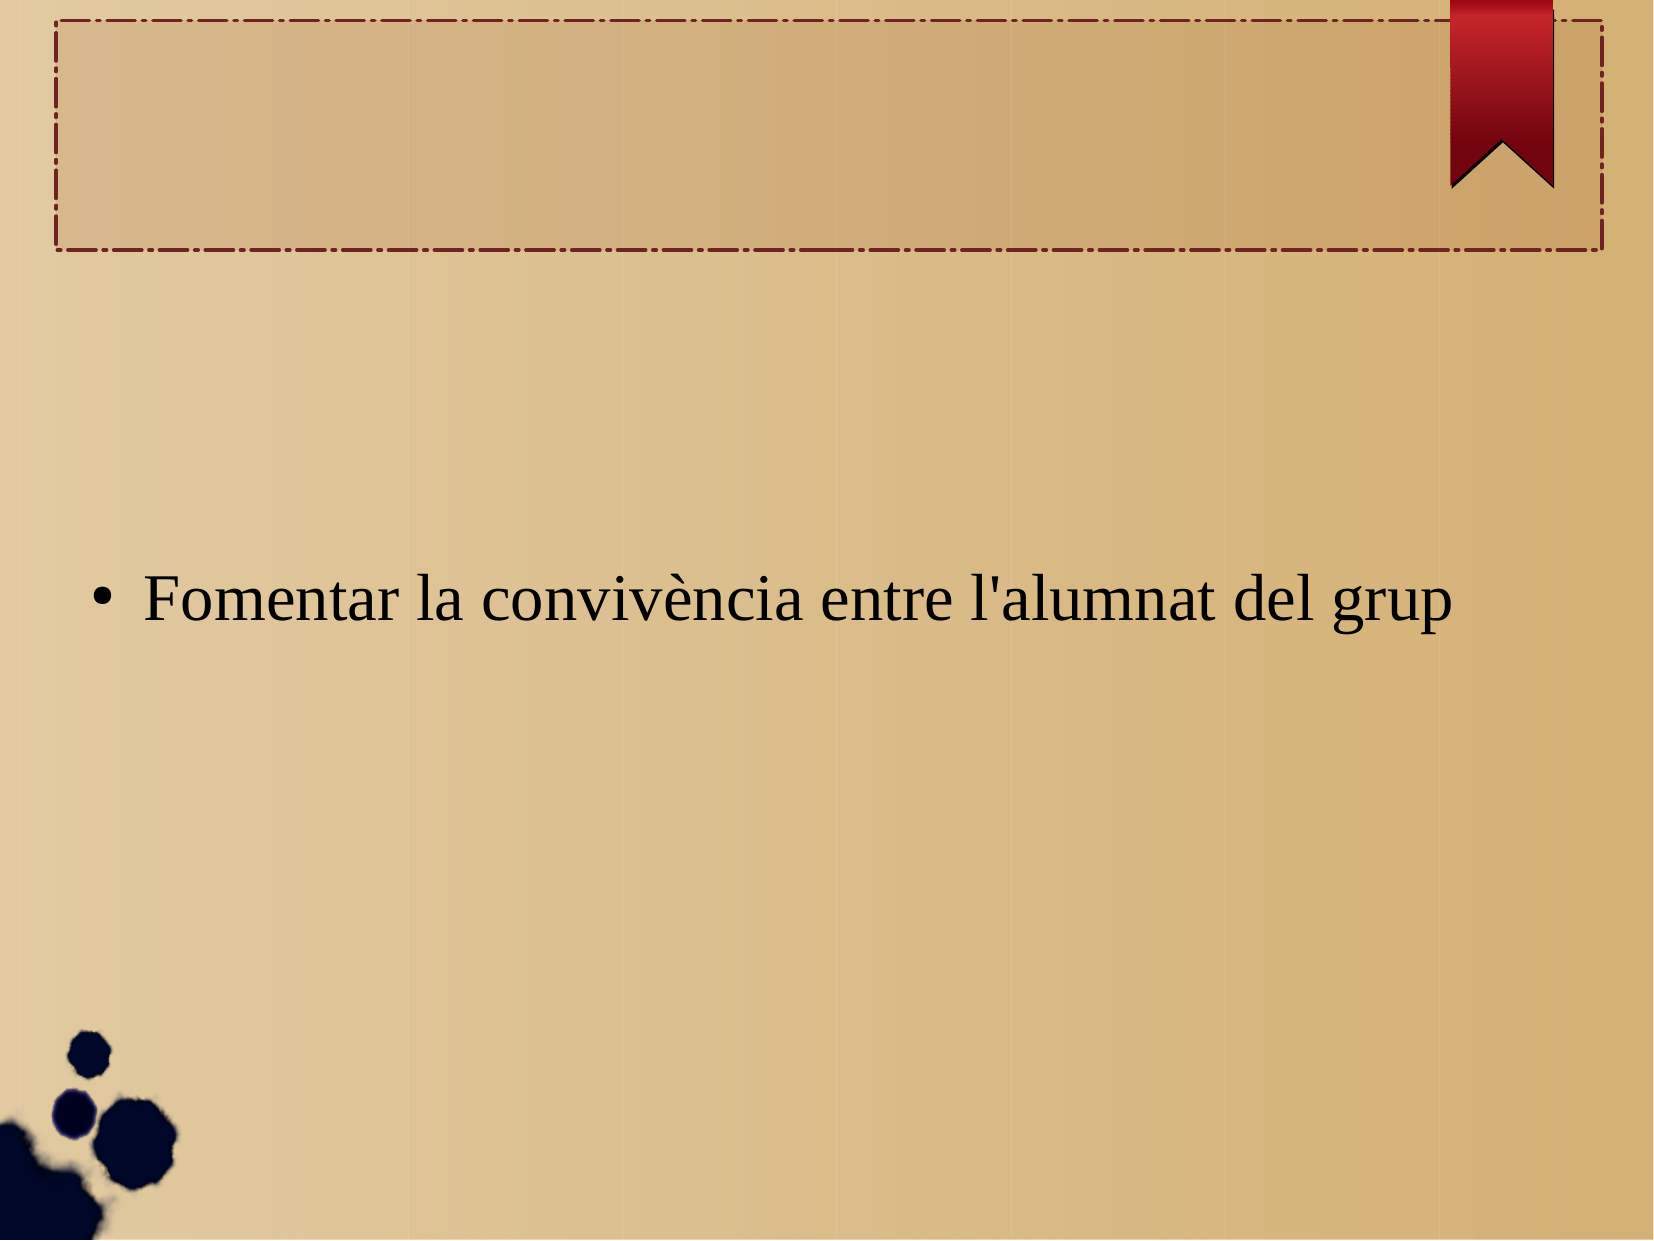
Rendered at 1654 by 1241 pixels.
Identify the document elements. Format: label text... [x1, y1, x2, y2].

text_box Fomentar la convivència entre l'alumnat del grup [72, 560, 1607, 650]
